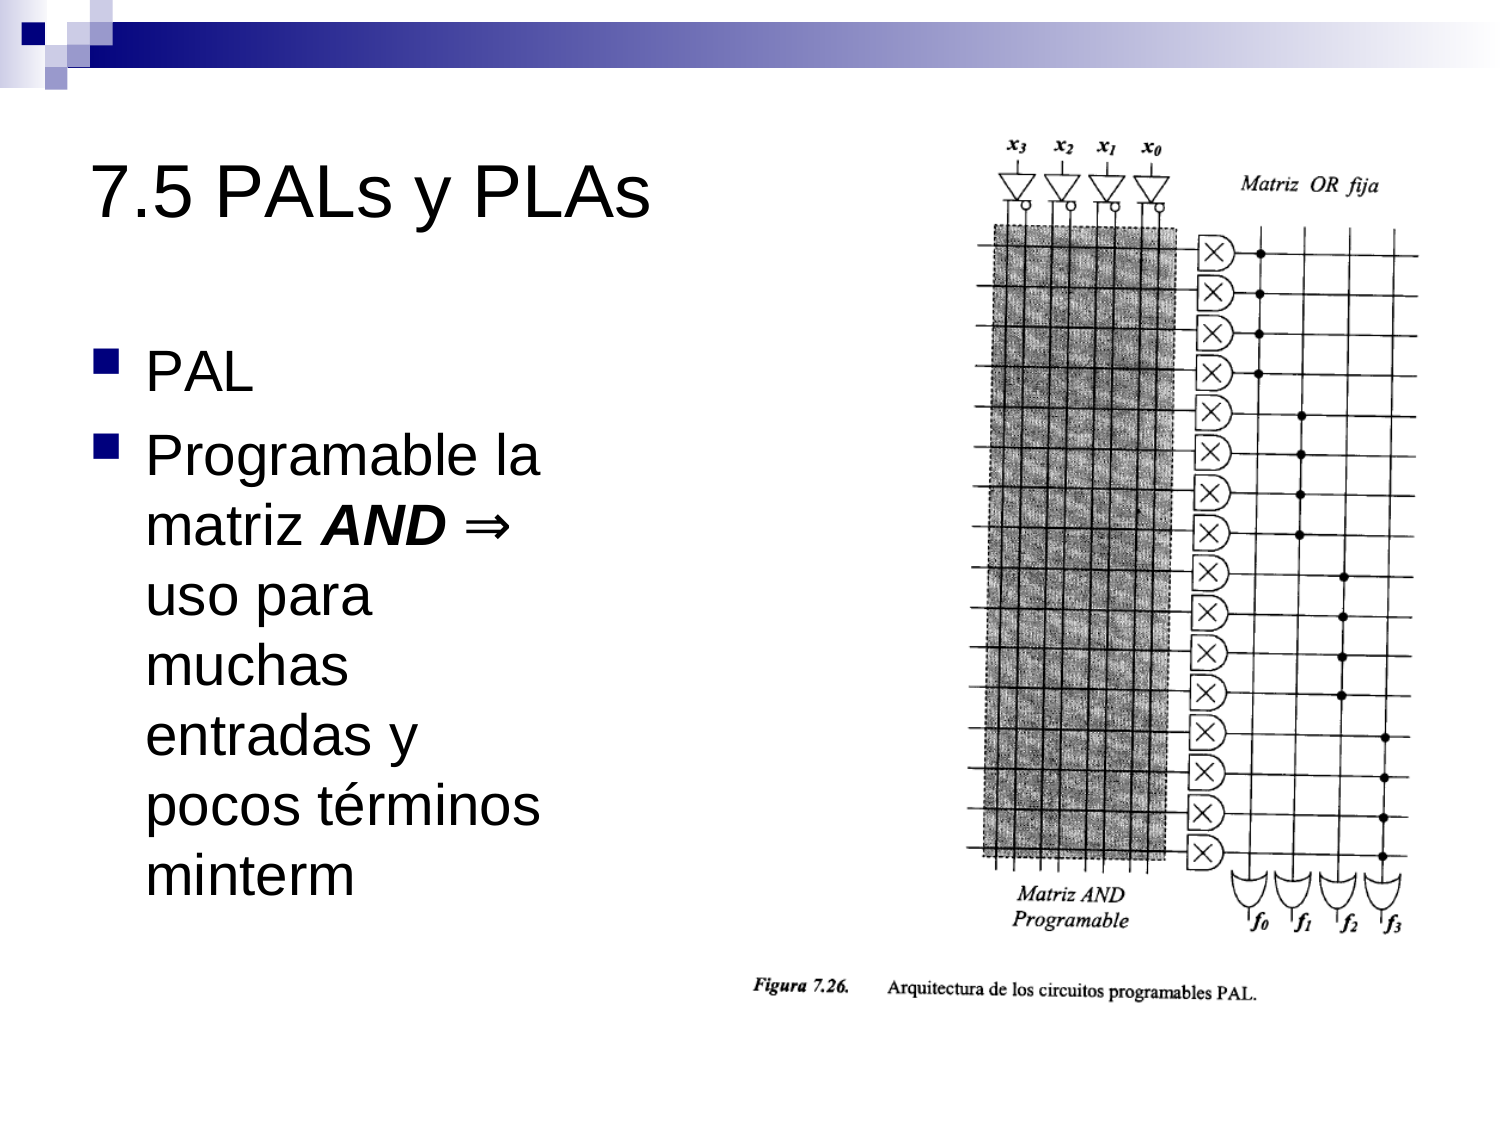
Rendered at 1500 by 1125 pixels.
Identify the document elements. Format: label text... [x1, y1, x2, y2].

title 7.5 PALs y PLAs [75, 75, 1426, 301]
picture [738, 137, 1439, 1016]
list PAL Programable la matriz AND ⇒ uso para muchas entradas y pocos términos minterm [74, 324, 573, 963]
